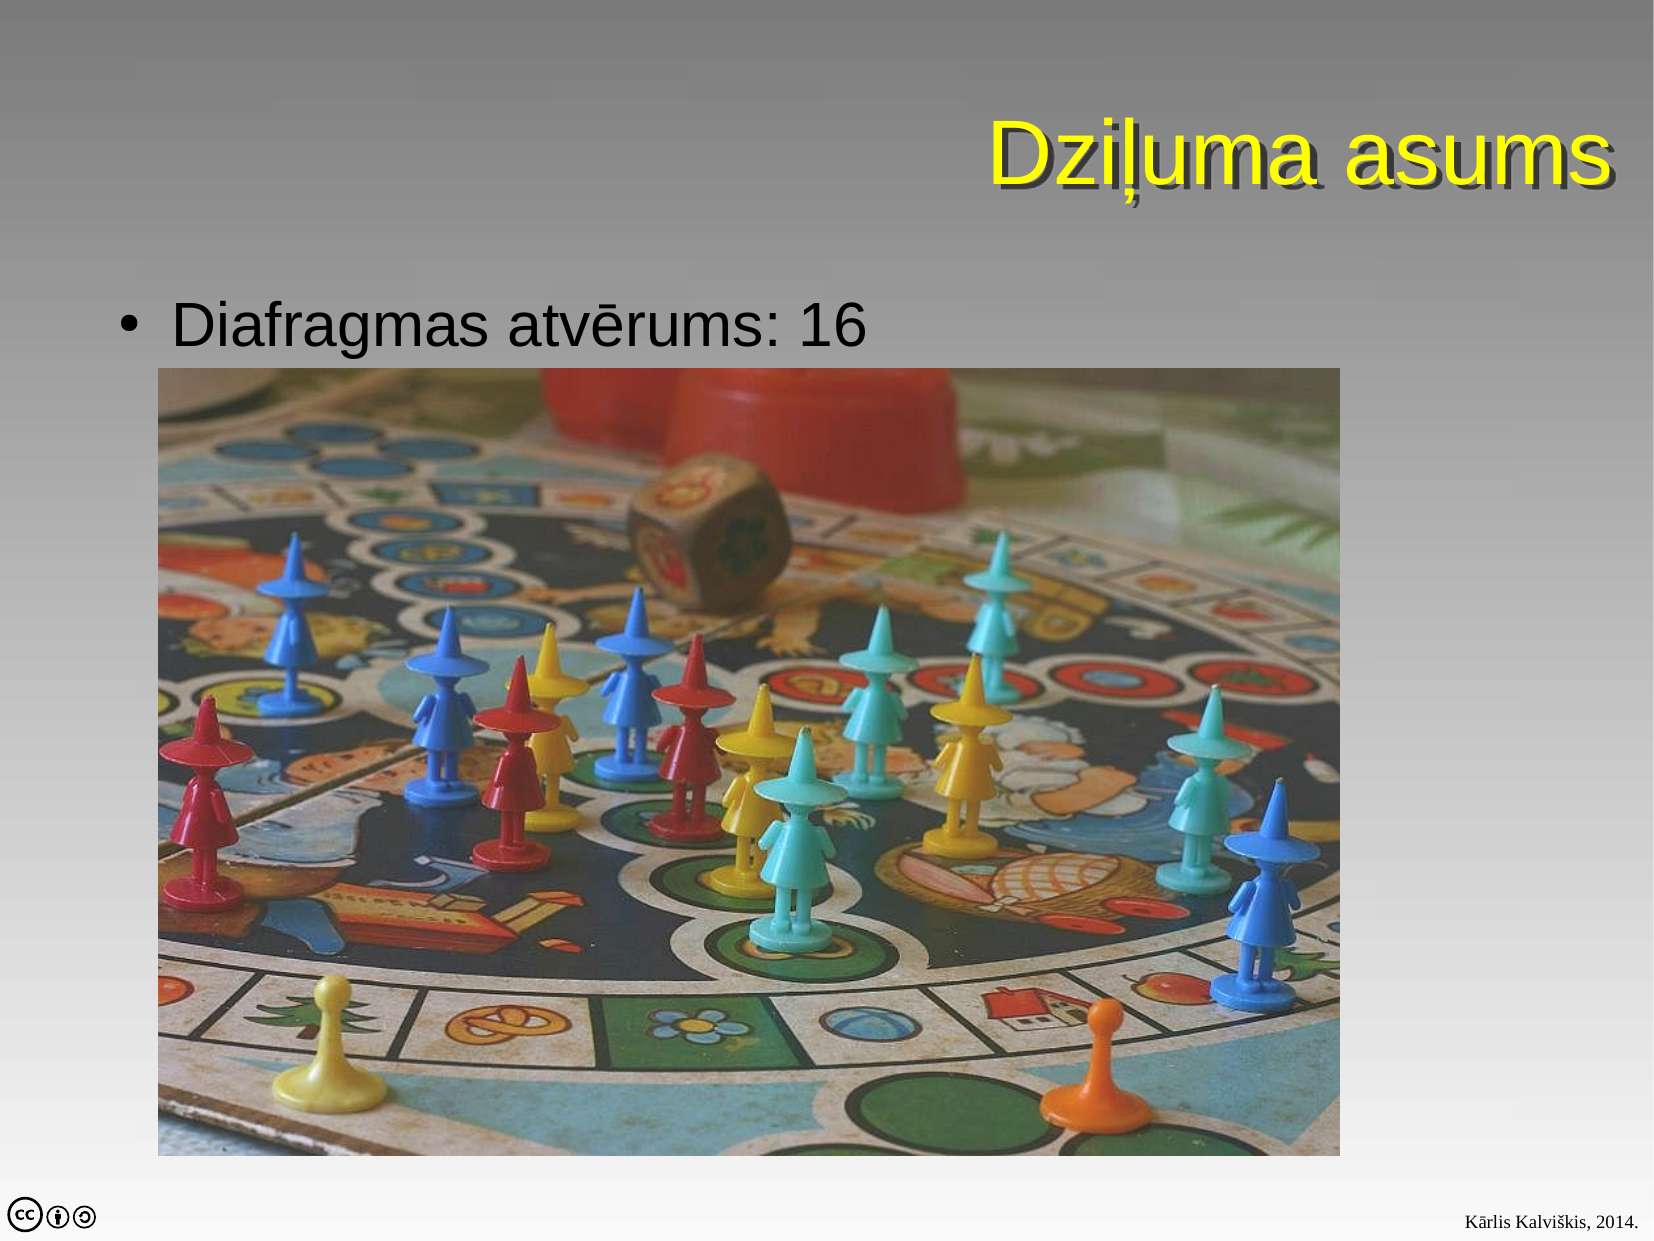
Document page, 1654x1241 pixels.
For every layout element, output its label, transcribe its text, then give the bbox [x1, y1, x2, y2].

title Dziļuma asums [42, 49, 1615, 257]
list Diafragmas atvērums: 16 [82, 290, 1571, 1094]
picture [0, 0, 1654, 1241]
